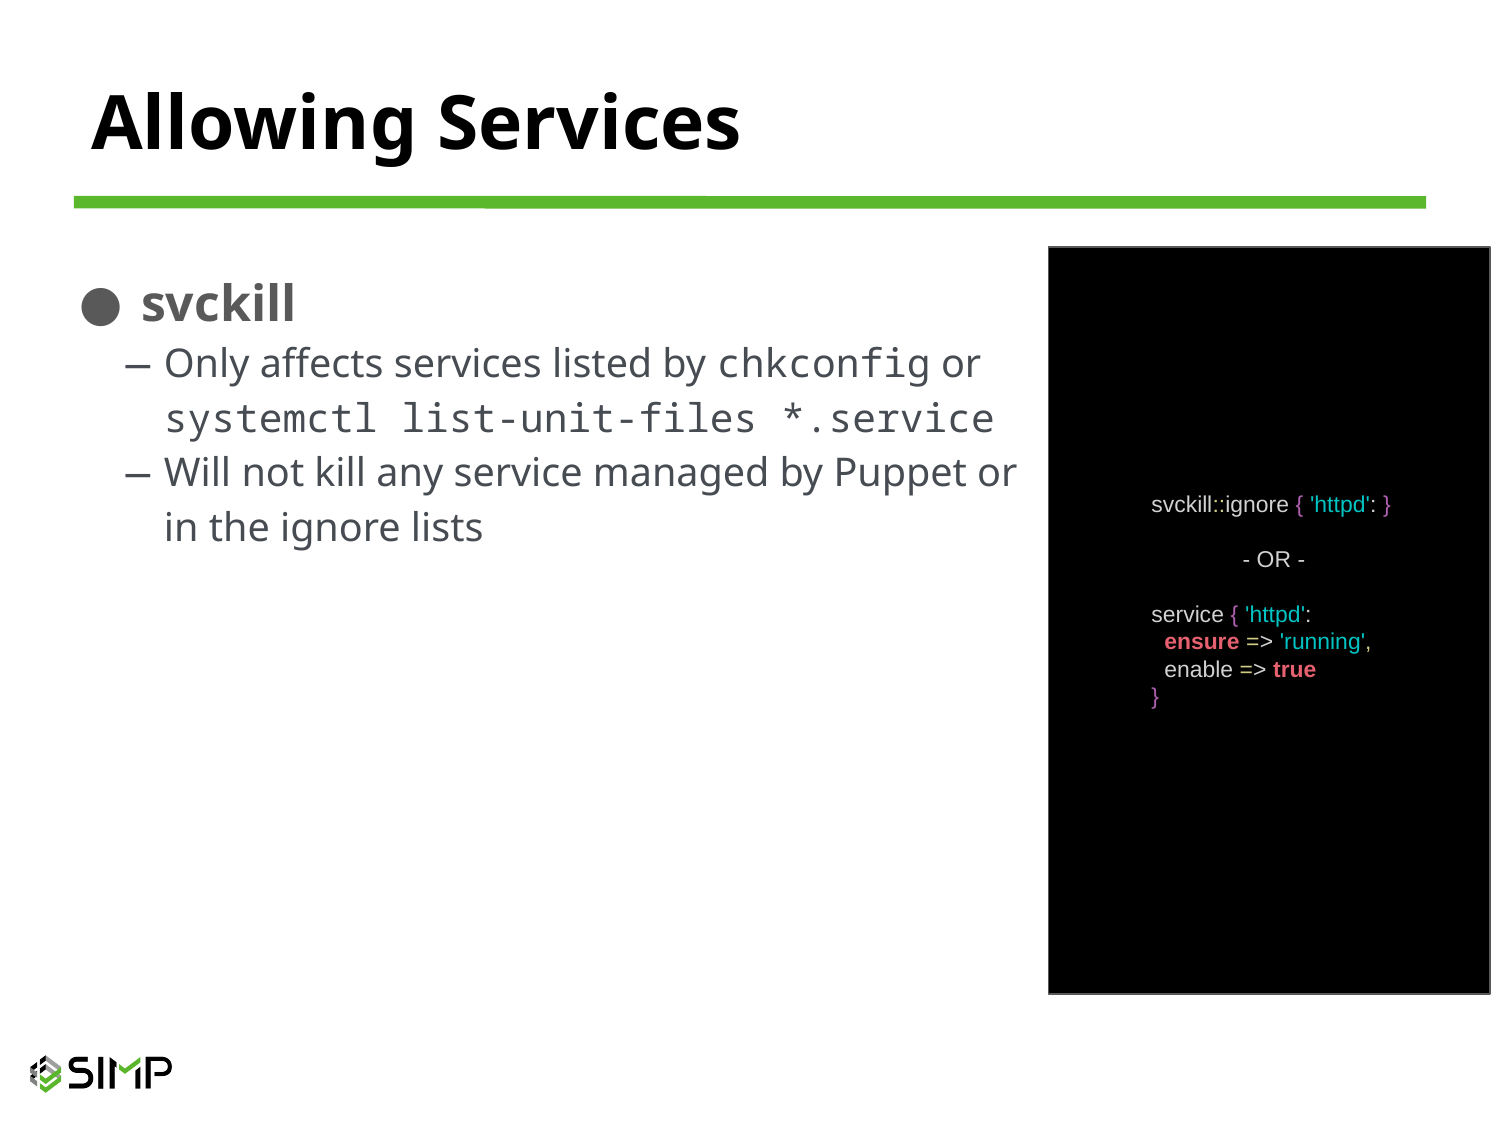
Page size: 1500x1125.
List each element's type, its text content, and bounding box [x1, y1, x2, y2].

text_box [1048, 246, 1491, 995]
title Allowing Services [76, 59, 1429, 185]
list svckill Only affects services listed by chkconfig or systemctl list-unit-files *.service Will not kill any service managed by Puppet or in the ignore lists [51, 246, 1048, 995]
text_box svckill::ignore { 'httpd': } - OR - service { 'httpd': ensure => 'running', enable => true } [1136, 474, 1412, 816]
picture [30, 1055, 172, 1093]
